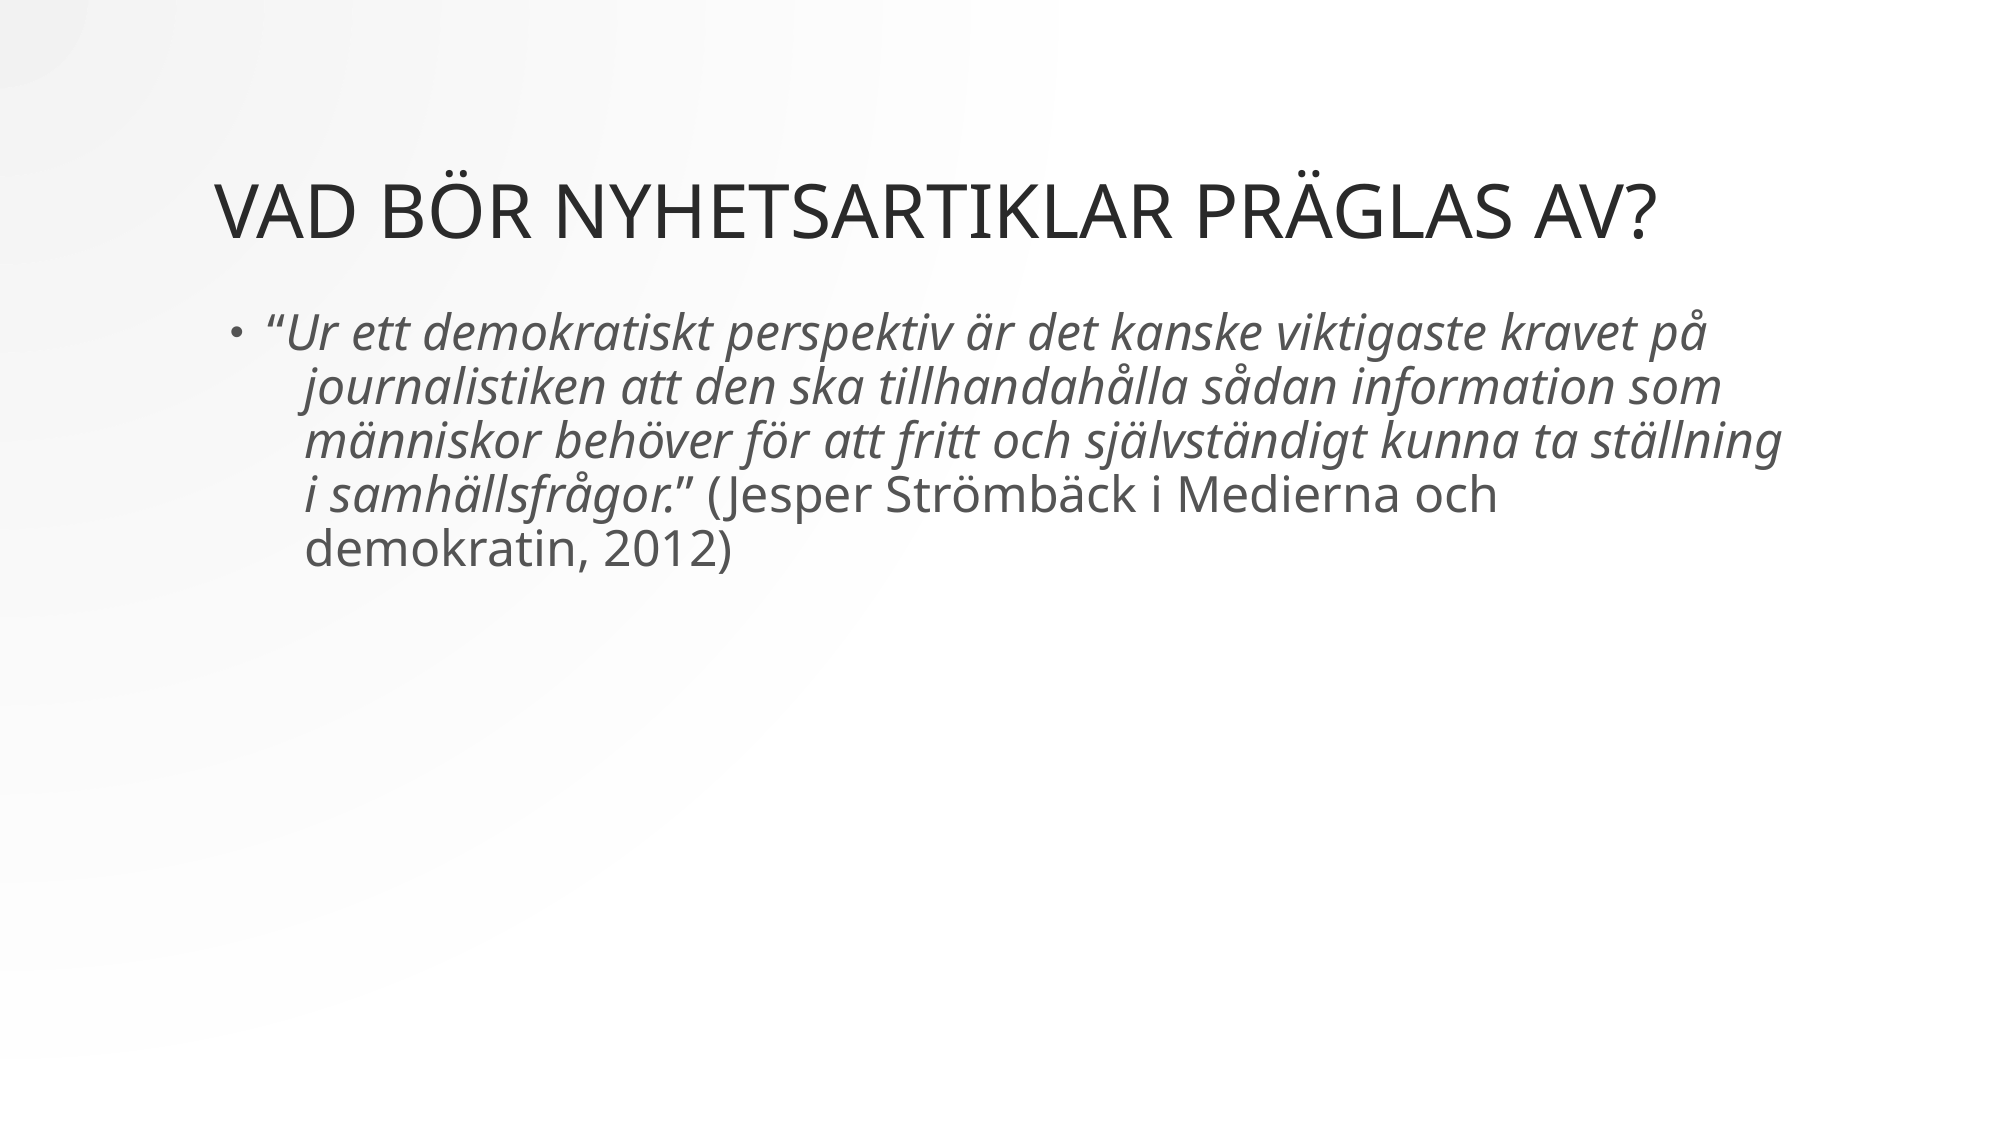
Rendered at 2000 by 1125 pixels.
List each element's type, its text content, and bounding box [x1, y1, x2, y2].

list “Ur ett demokratiskt perspektiv är det kanske viktigaste kravet på journalistiken att den ska tillhandahålla sådan information som människor behöver för att fritt och självständigt kunna ta ställning i samhällsfrågor.” (Jesper Strömbäck i Medierna och demokratin, 2012) [199, 299, 1800, 1013]
title Vad bör nyhetsartiklar präglas av? [199, 45, 1800, 263]
